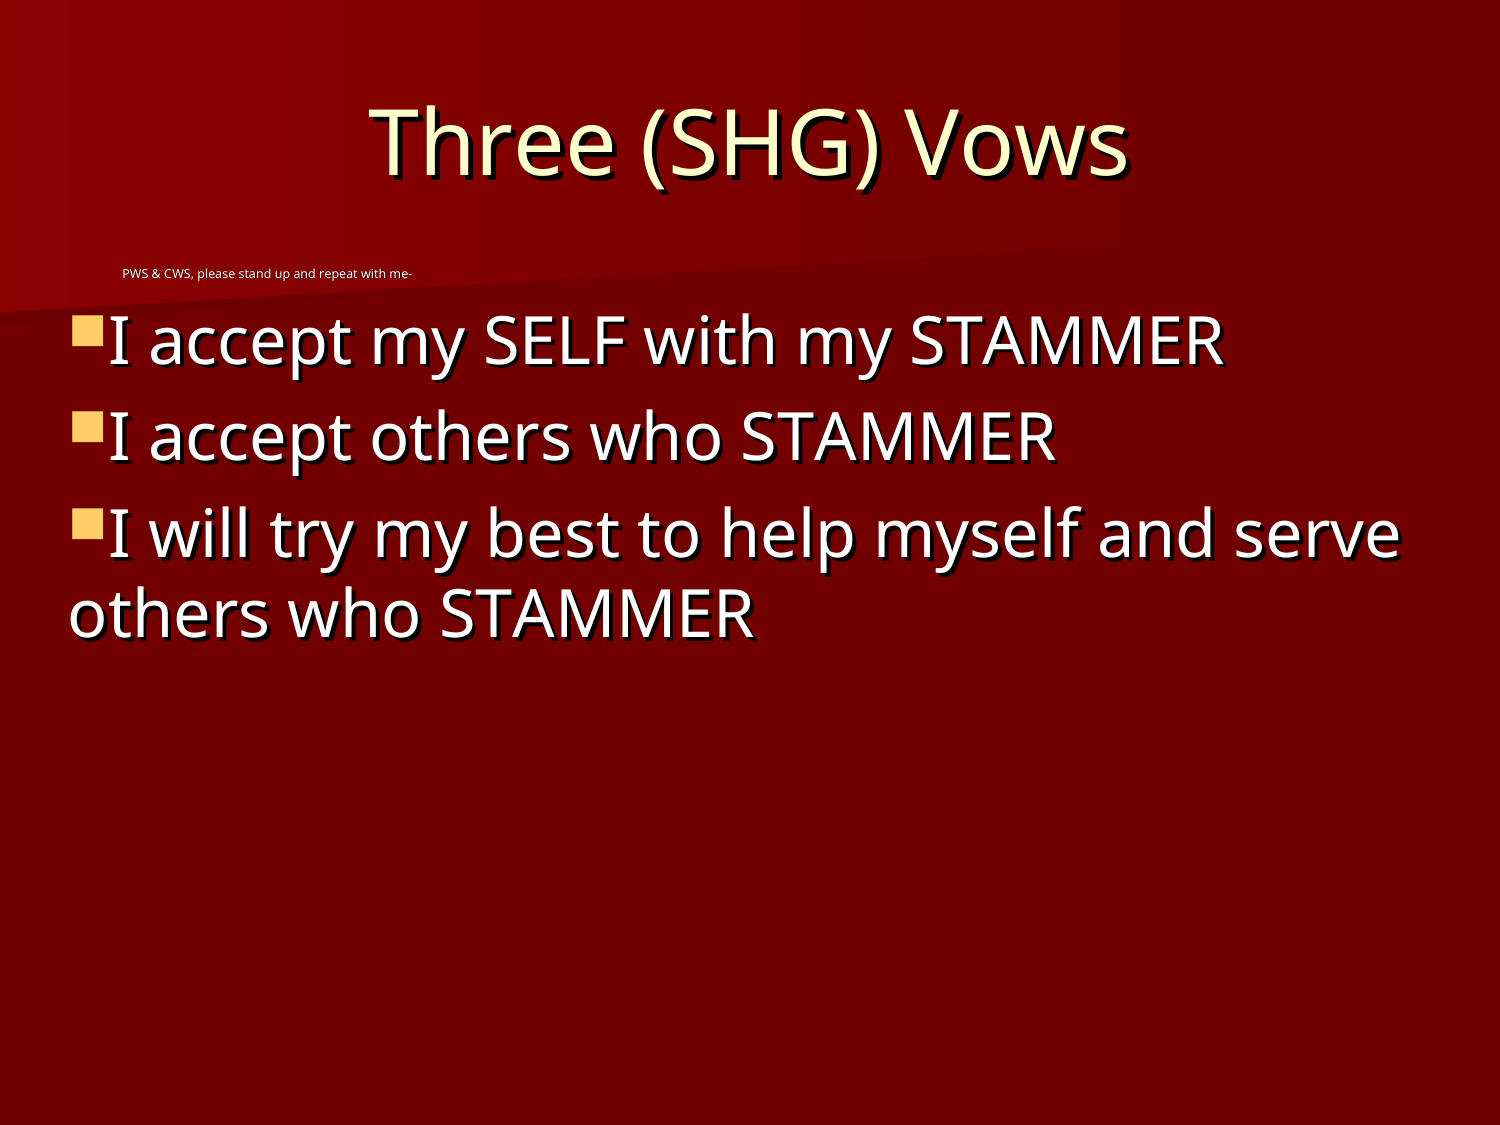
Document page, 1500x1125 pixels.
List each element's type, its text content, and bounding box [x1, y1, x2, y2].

title Three (SHG) Vows [74, 28, 1425, 249]
list PWS & CWS, please stand up and repeat with me- I accept my SELF with my STAMMER I accept others who STAMMER I will try my best to help myself and serve others who STAMMER [67, 265, 1418, 989]
